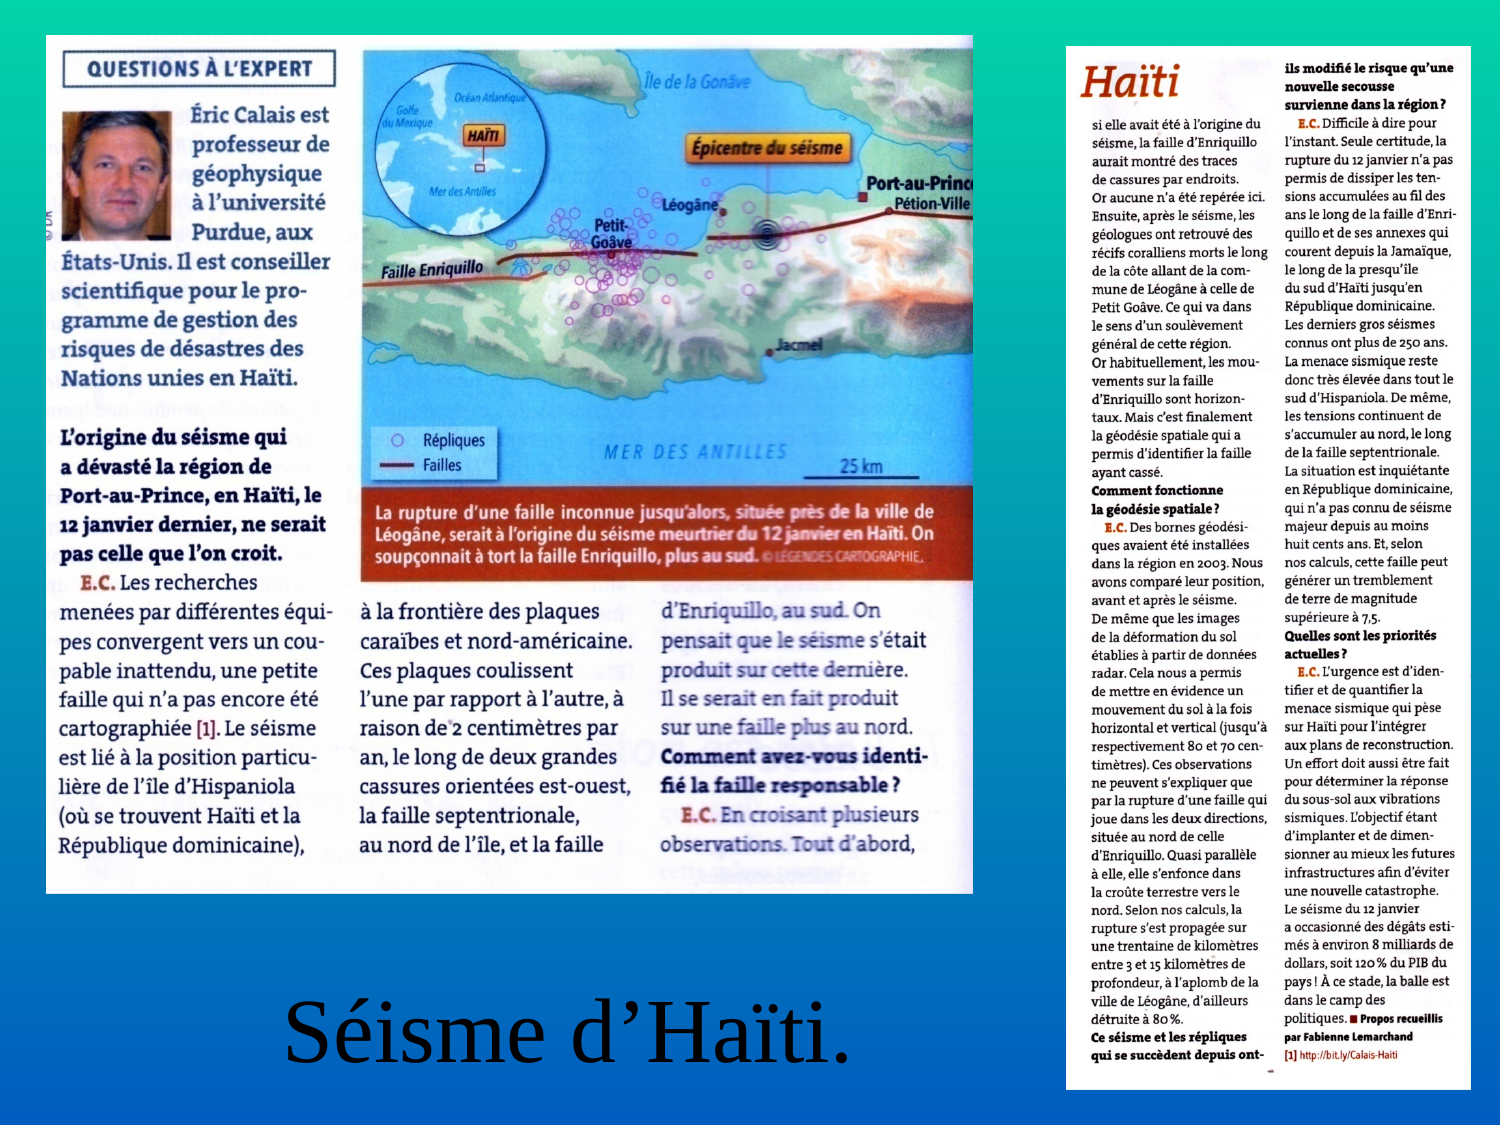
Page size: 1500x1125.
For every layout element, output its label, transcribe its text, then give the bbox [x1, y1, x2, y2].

text_box Séisme d’Haïti. [257, 972, 879, 1079]
picture [0, 35, 1500, 1090]
